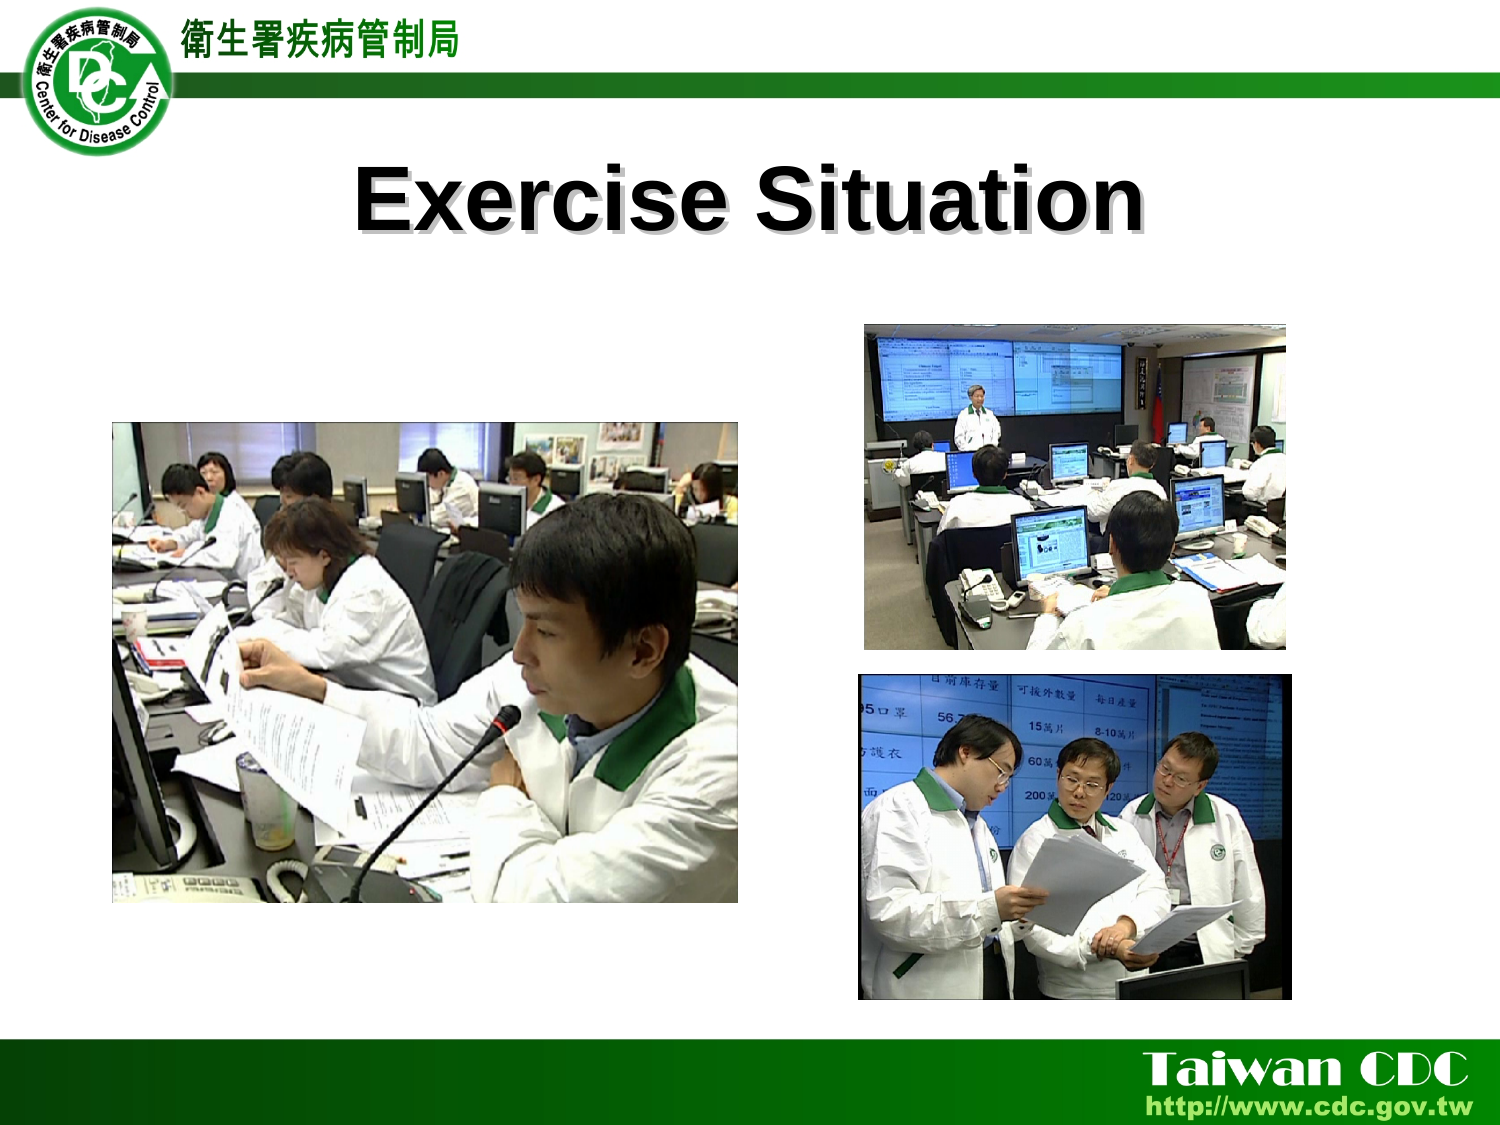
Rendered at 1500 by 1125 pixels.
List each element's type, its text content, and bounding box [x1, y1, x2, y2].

picture [864, 324, 1286, 650]
picture [112, 422, 738, 903]
title Exercise Situation [112, 99, 1388, 288]
picture [858, 675, 1292, 1000]
